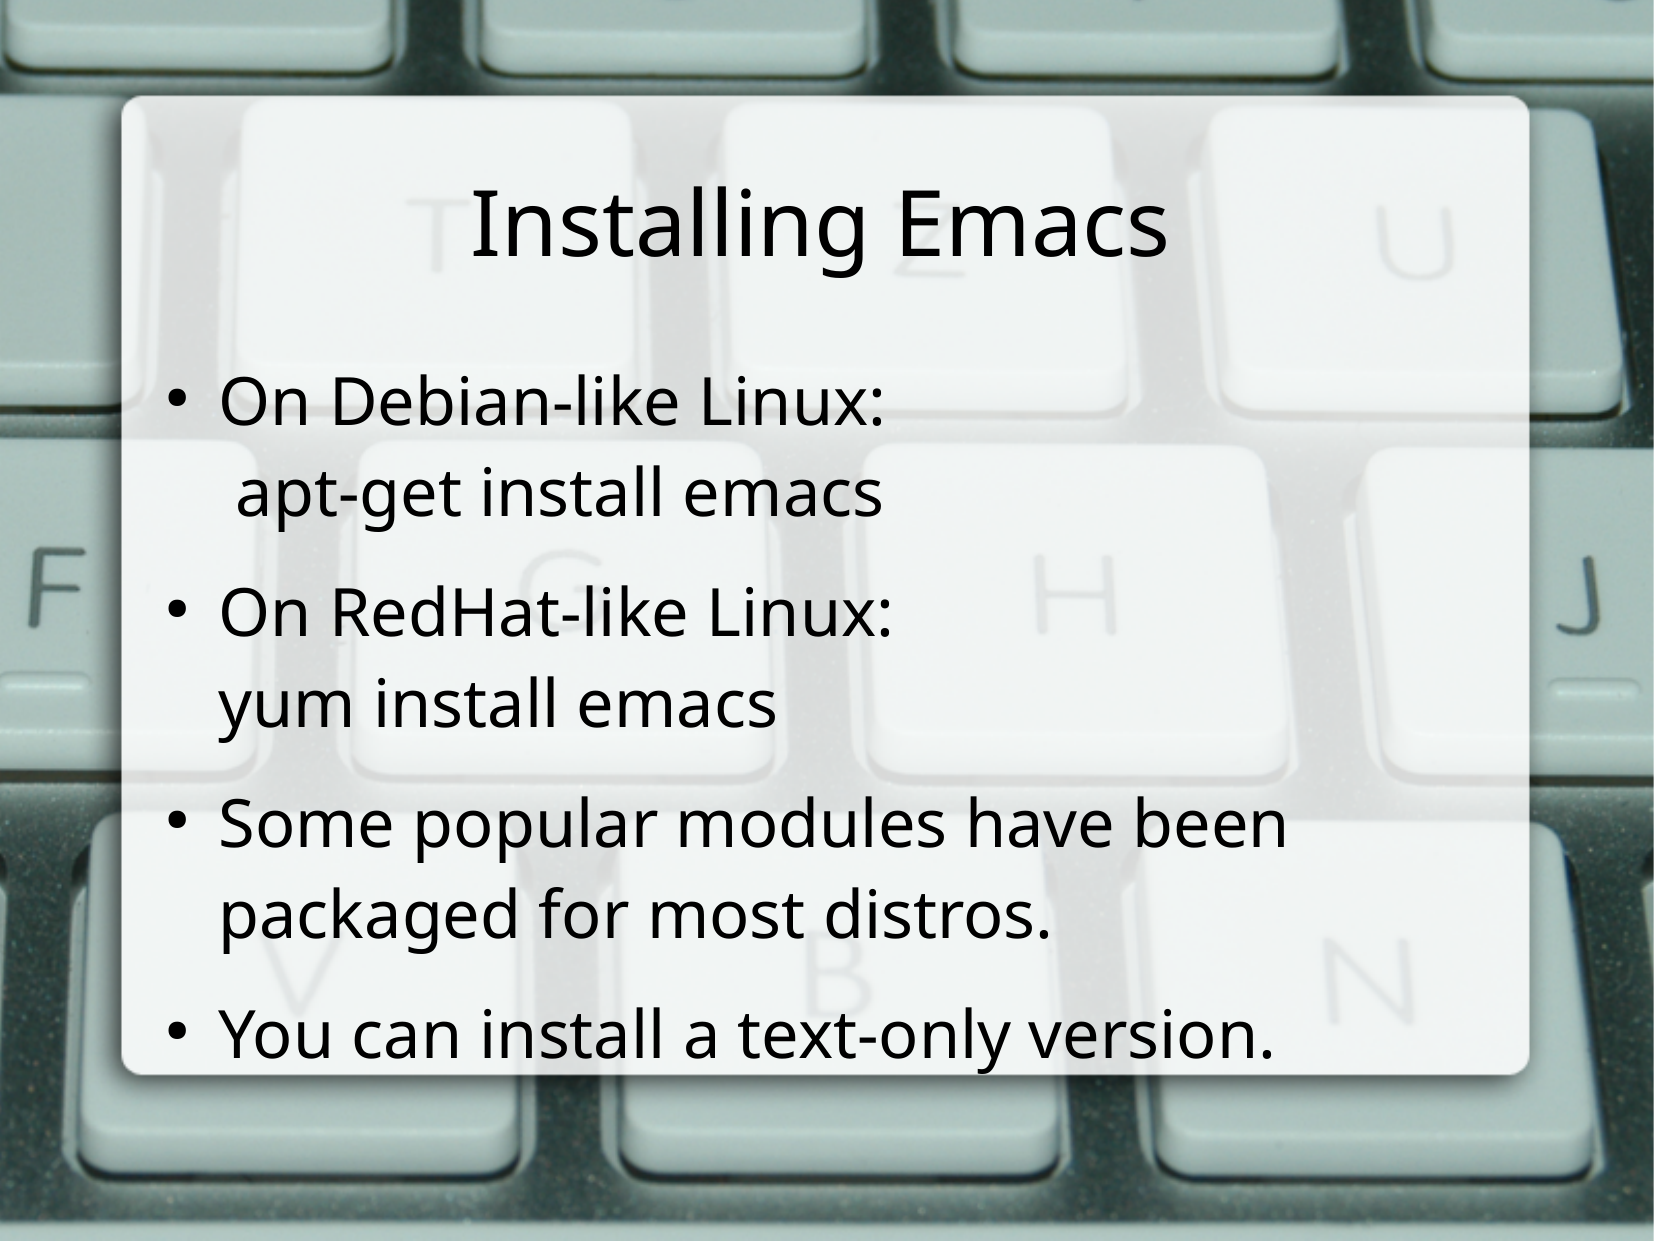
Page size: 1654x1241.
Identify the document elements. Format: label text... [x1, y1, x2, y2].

title Installing Emacs [135, 117, 1506, 325]
picture [0, 0, 1654, 1241]
list On Debian-like Linux: apt-get install emacs On RedHat-like Linux: yum install emacs Some popular modules have been packaged for most distros. You can install a text-only version. [147, 354, 1506, 1074]
